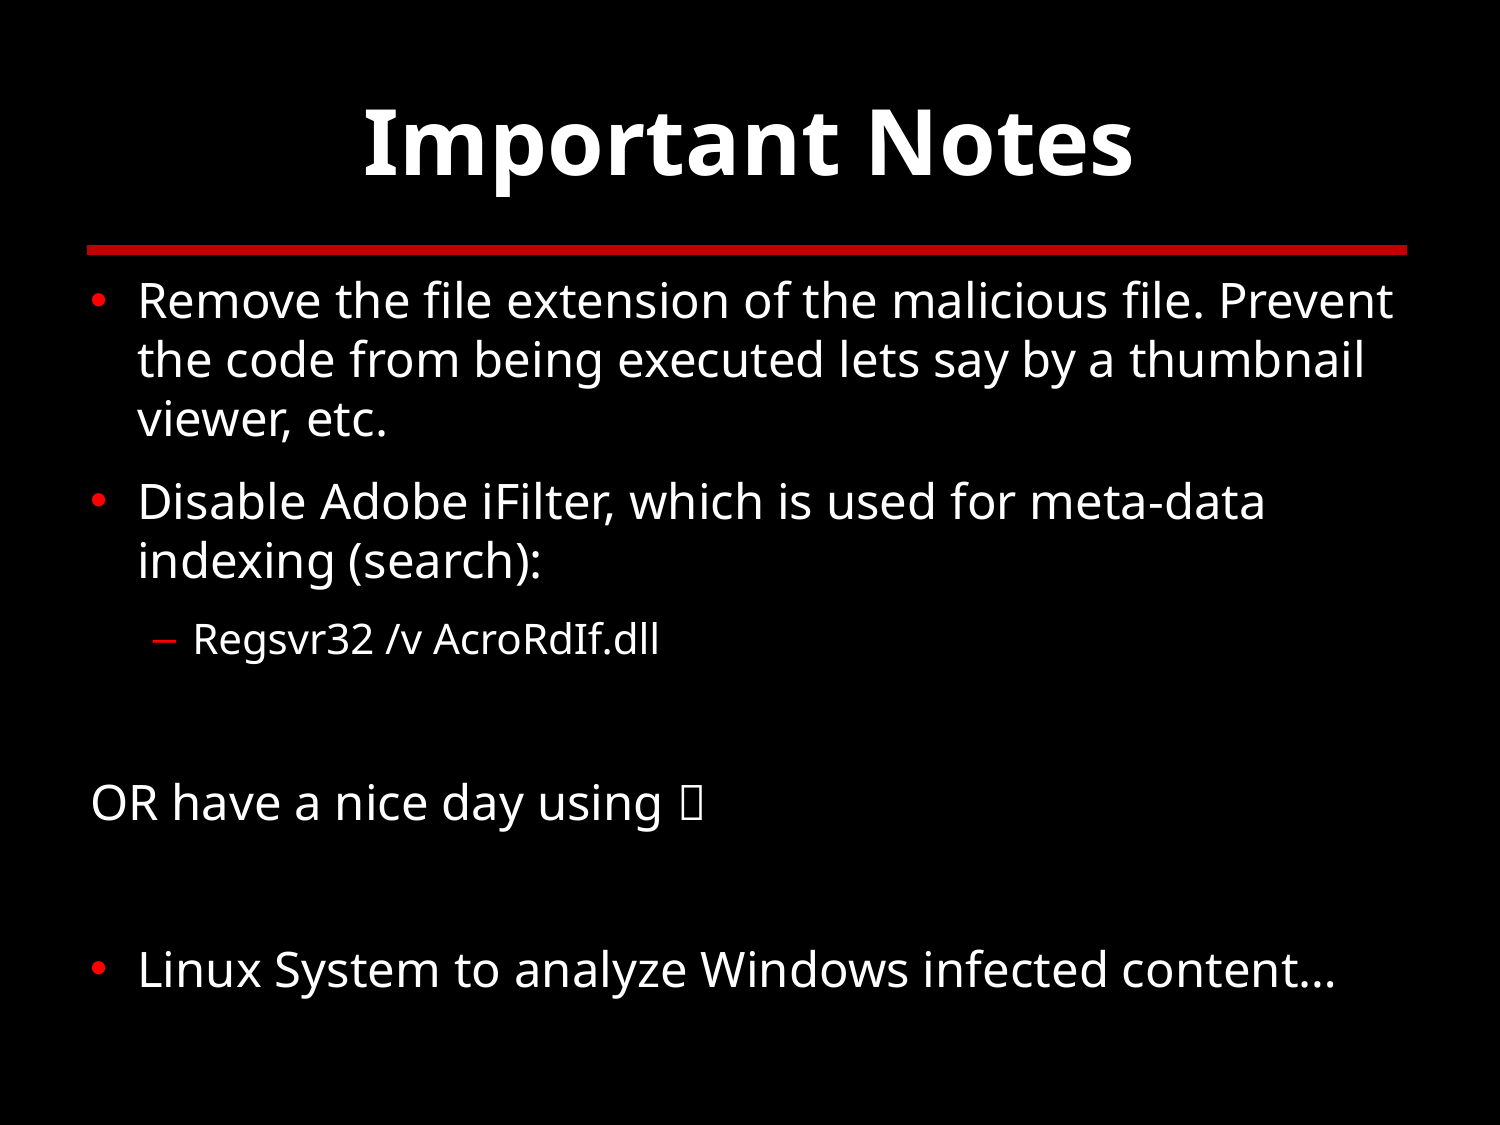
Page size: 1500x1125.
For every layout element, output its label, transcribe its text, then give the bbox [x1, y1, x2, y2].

title Important Notes [75, 45, 1425, 233]
list Remove the file extension of the malicious file. Prevent the code from being executed lets say by a thumbnail viewer, etc. Disable Adobe iFilter, which is used for meta-data indexing (search): Regsvr32 /v AcroRdIf.dll OR have a nice day using  Linux System to analyze Windows infected content… [75, 262, 1425, 1005]
